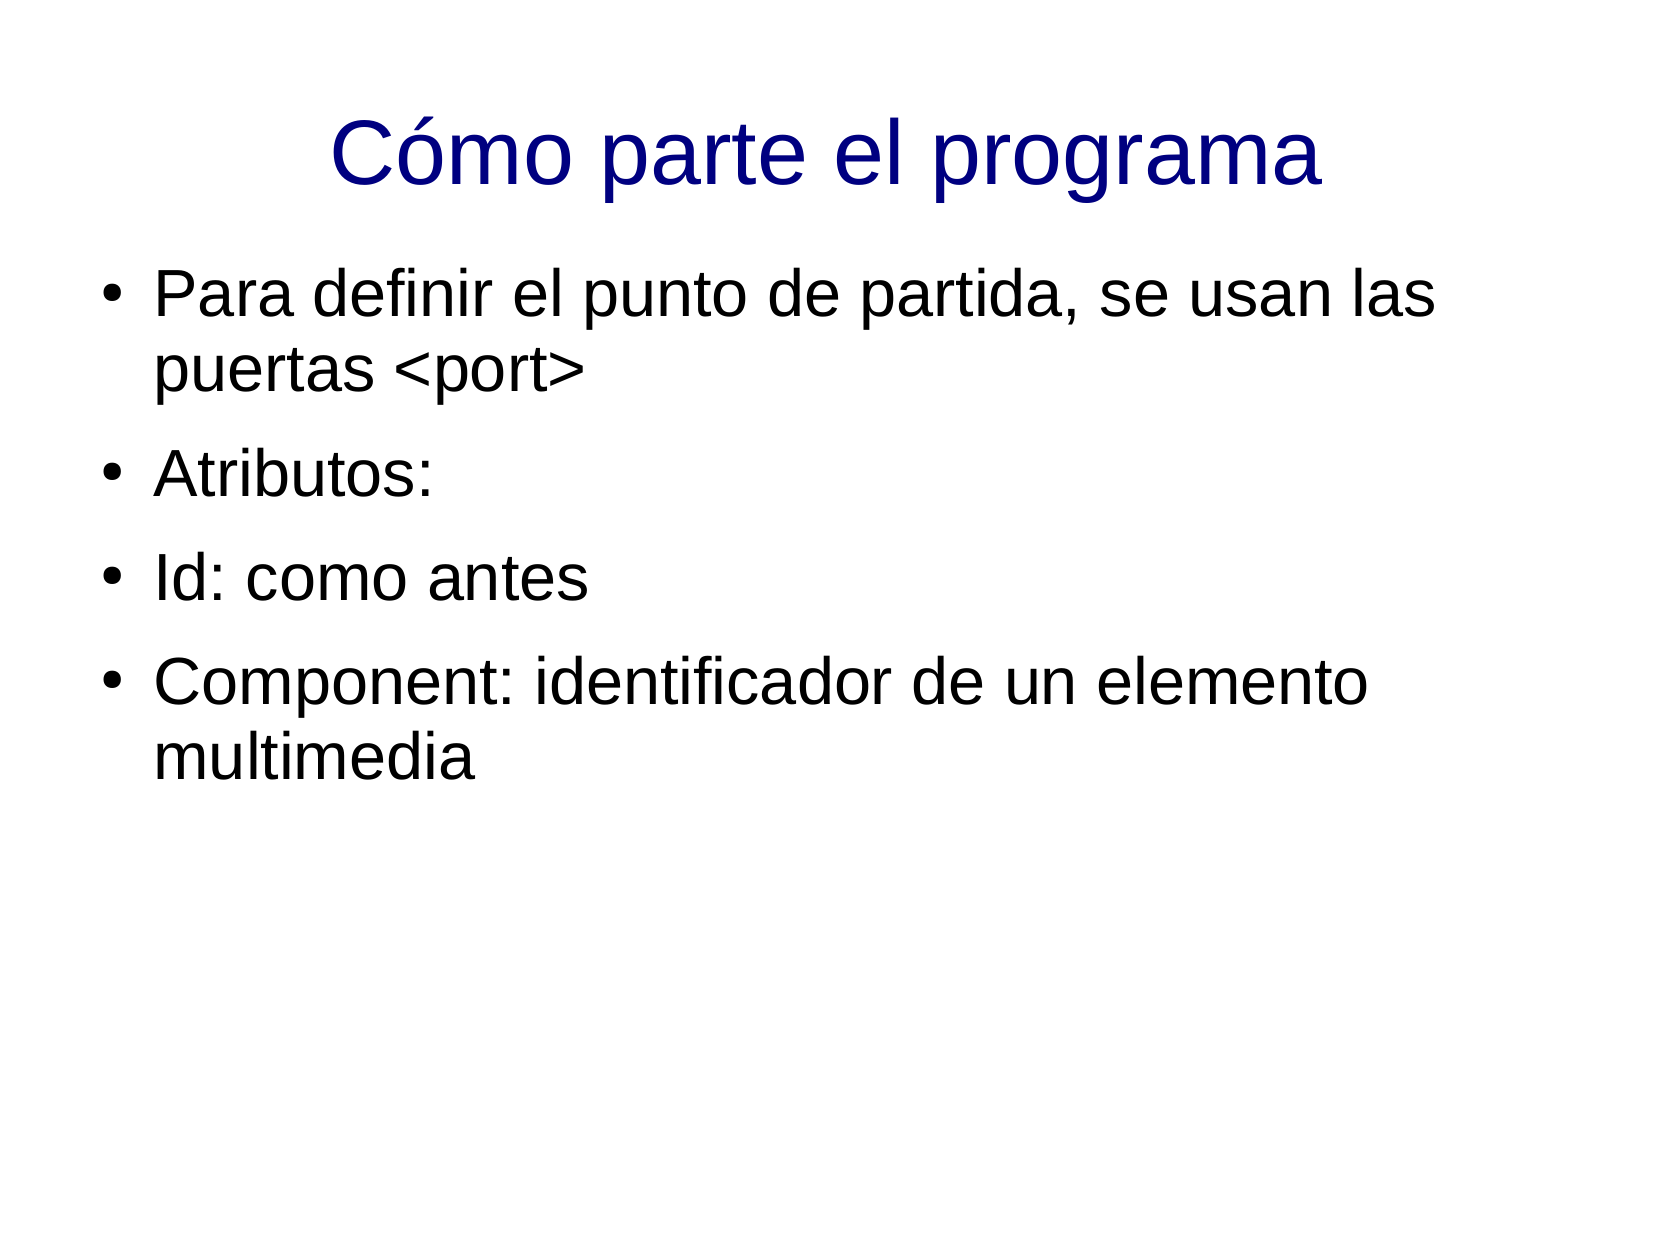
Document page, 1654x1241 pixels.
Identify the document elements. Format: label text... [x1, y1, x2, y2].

list Para definir el punto de partida, se usan las puertas <port> Atributos: Id: como antes Component: identificador de un elemento multimedia [82, 256, 1538, 1122]
title Cómo parte el programa [82, 49, 1571, 257]
